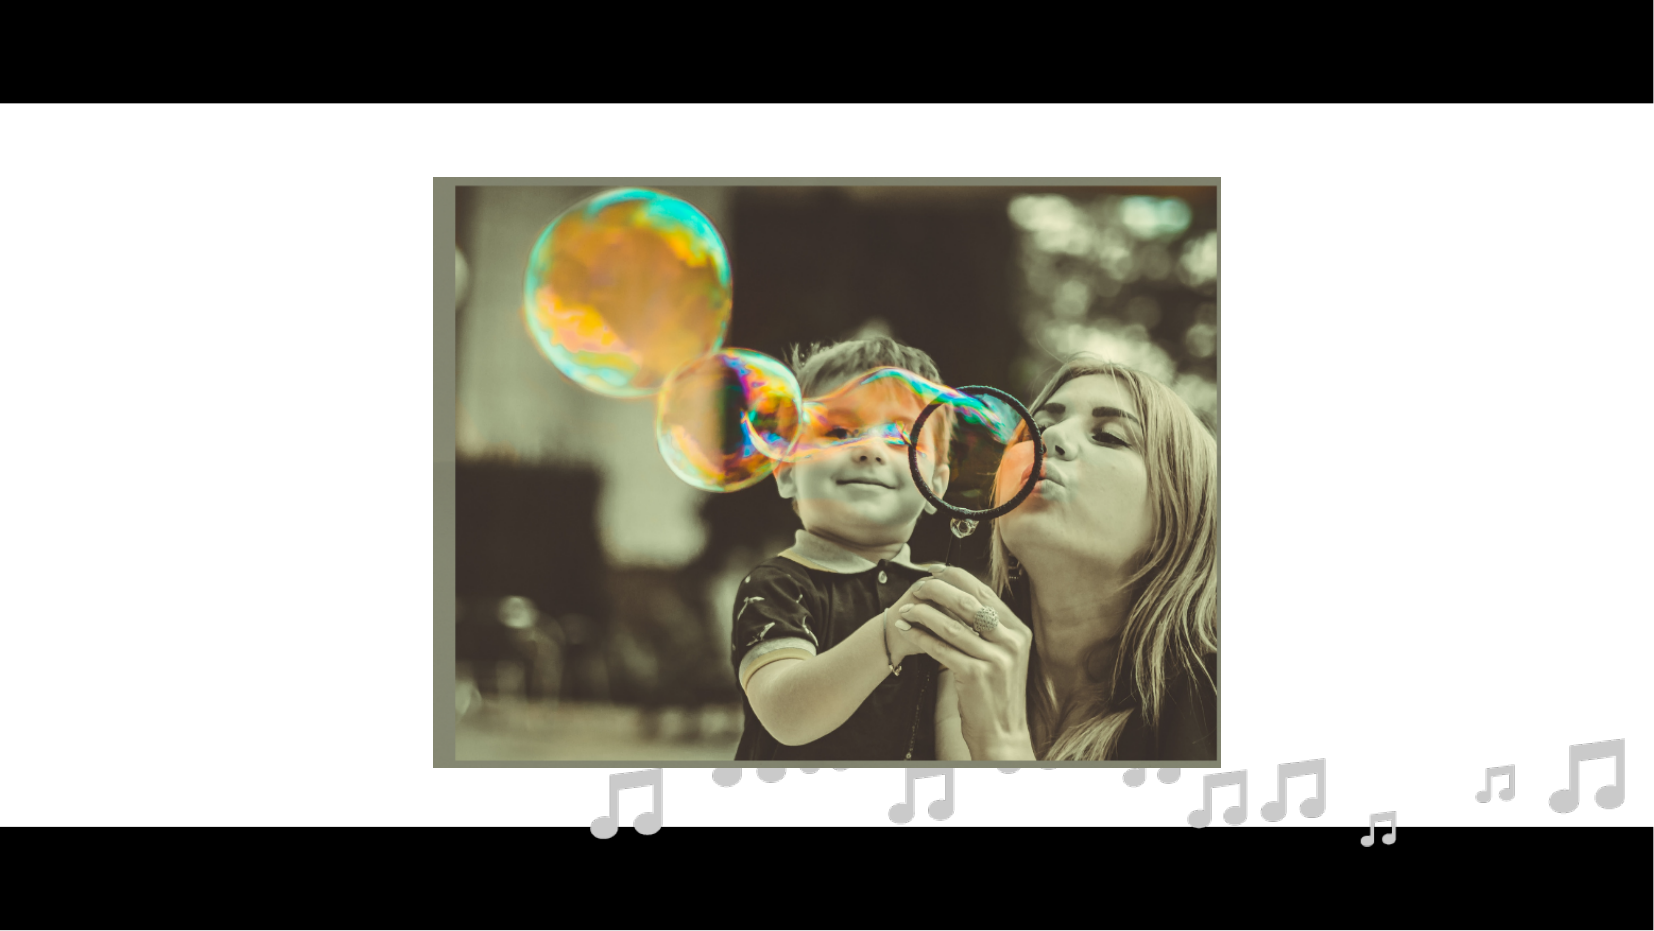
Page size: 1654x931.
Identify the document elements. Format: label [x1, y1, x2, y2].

picture [433, 177, 1221, 768]
